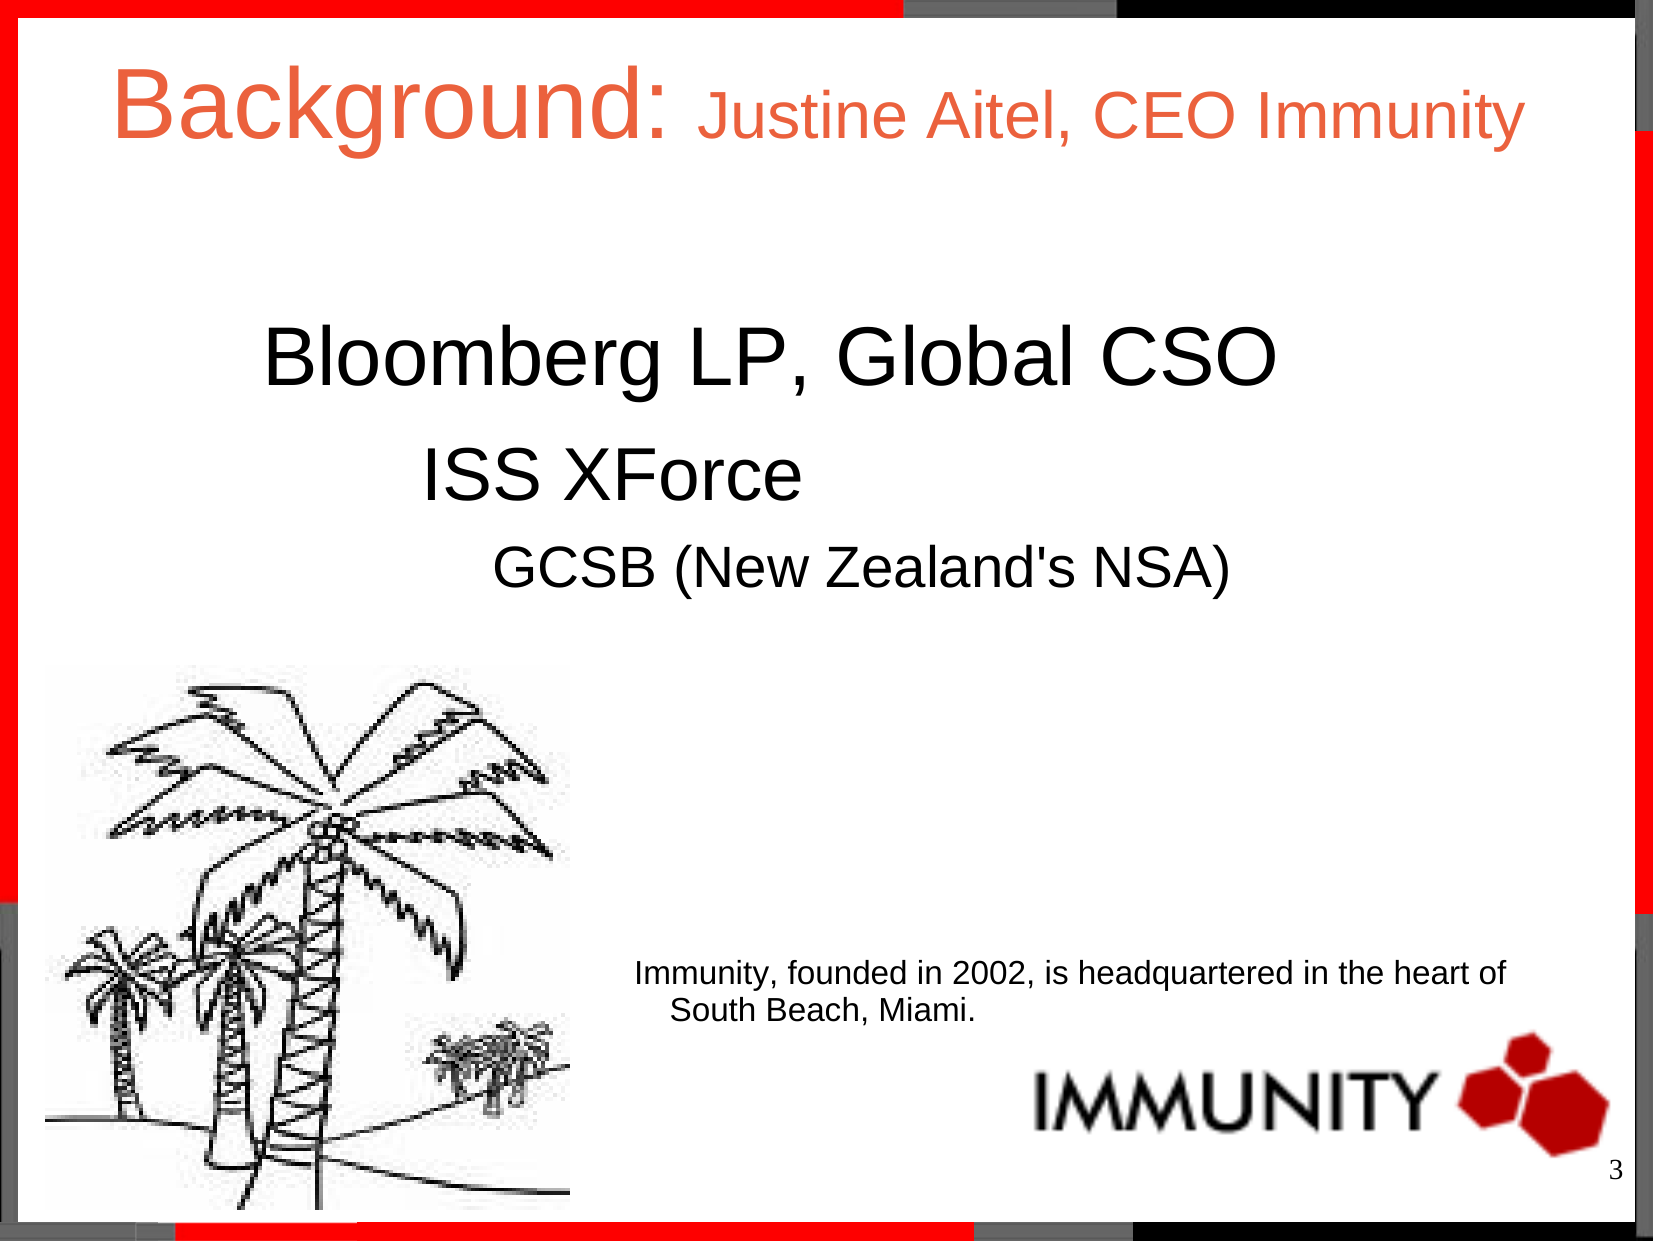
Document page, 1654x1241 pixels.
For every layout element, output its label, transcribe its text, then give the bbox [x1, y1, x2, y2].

picture [0, 0, 136, 1241]
title Background: Justine Aitel, CEO Immunity [75, 0, 1563, 208]
picture [137, 0, 1653, 1241]
picture [45, 665, 570, 1210]
list Bloomberg LP, Global CSO ISS XForce GCSB (New Zealand's NSA) Immunity, founded in 2002, is headquartered in the heart of South Beach, Miami. [244, 310, 1515, 1144]
